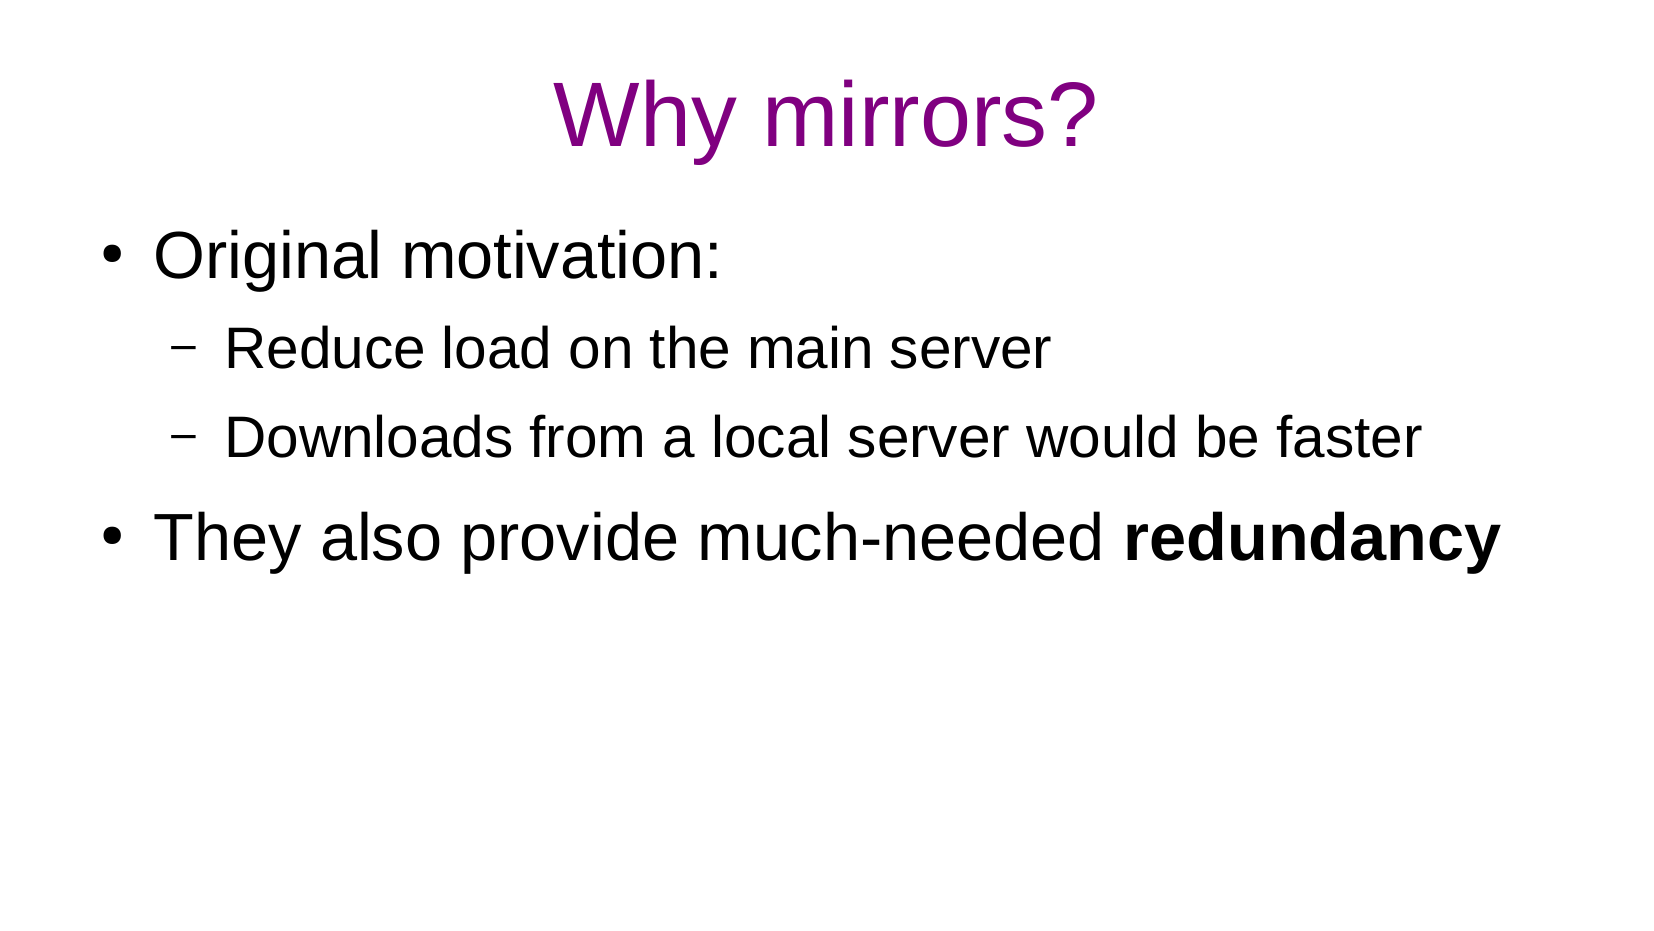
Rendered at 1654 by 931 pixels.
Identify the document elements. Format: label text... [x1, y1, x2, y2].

list Original motivation: Reduce load on the main server Downloads from a local server would be faster They also provide much-needed redundancy [82, 217, 1571, 757]
title Why mirrors? [82, 37, 1571, 193]
